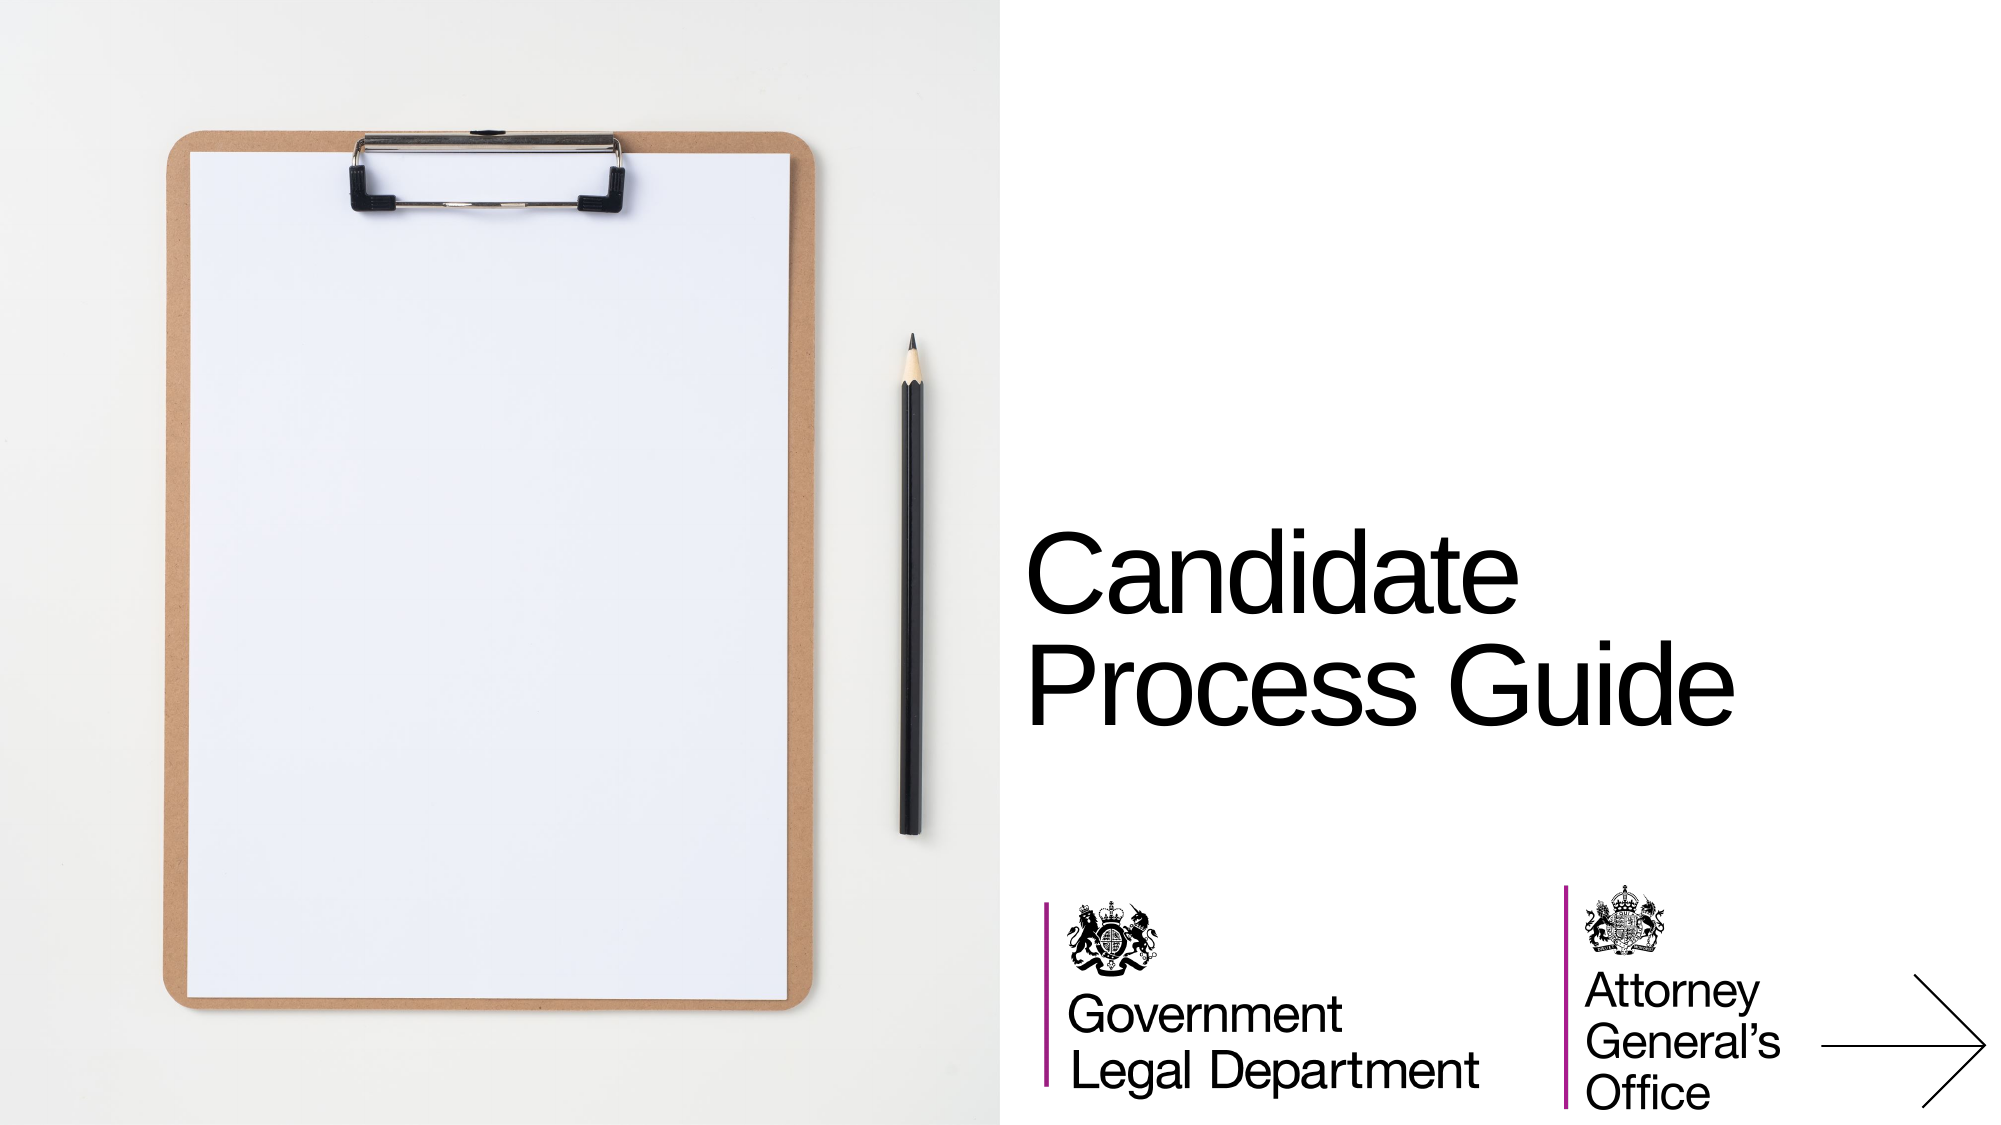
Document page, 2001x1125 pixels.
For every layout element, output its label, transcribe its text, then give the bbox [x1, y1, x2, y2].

title Candidate Process Guide [1008, 153, 1797, 756]
picture [0, 0, 1780, 1125]
